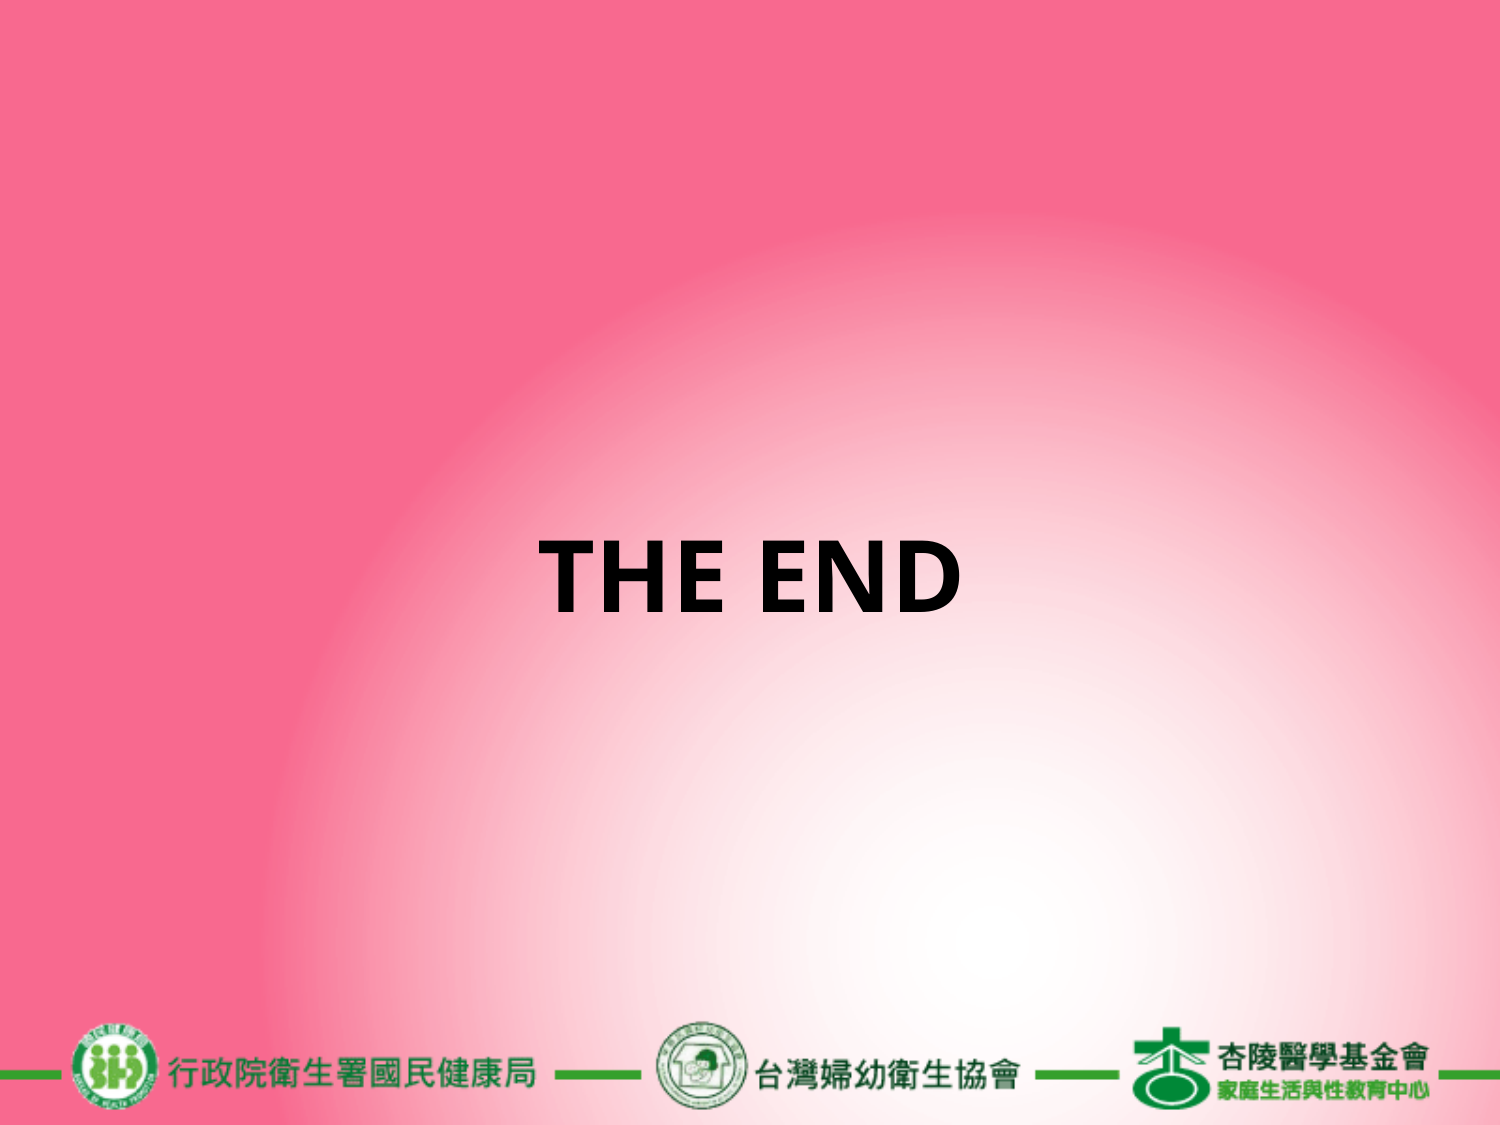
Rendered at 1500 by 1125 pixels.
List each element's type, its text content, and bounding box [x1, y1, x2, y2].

picture [0, 0, 1500, 1125]
text_box THE END [76, 527, 1427, 634]
